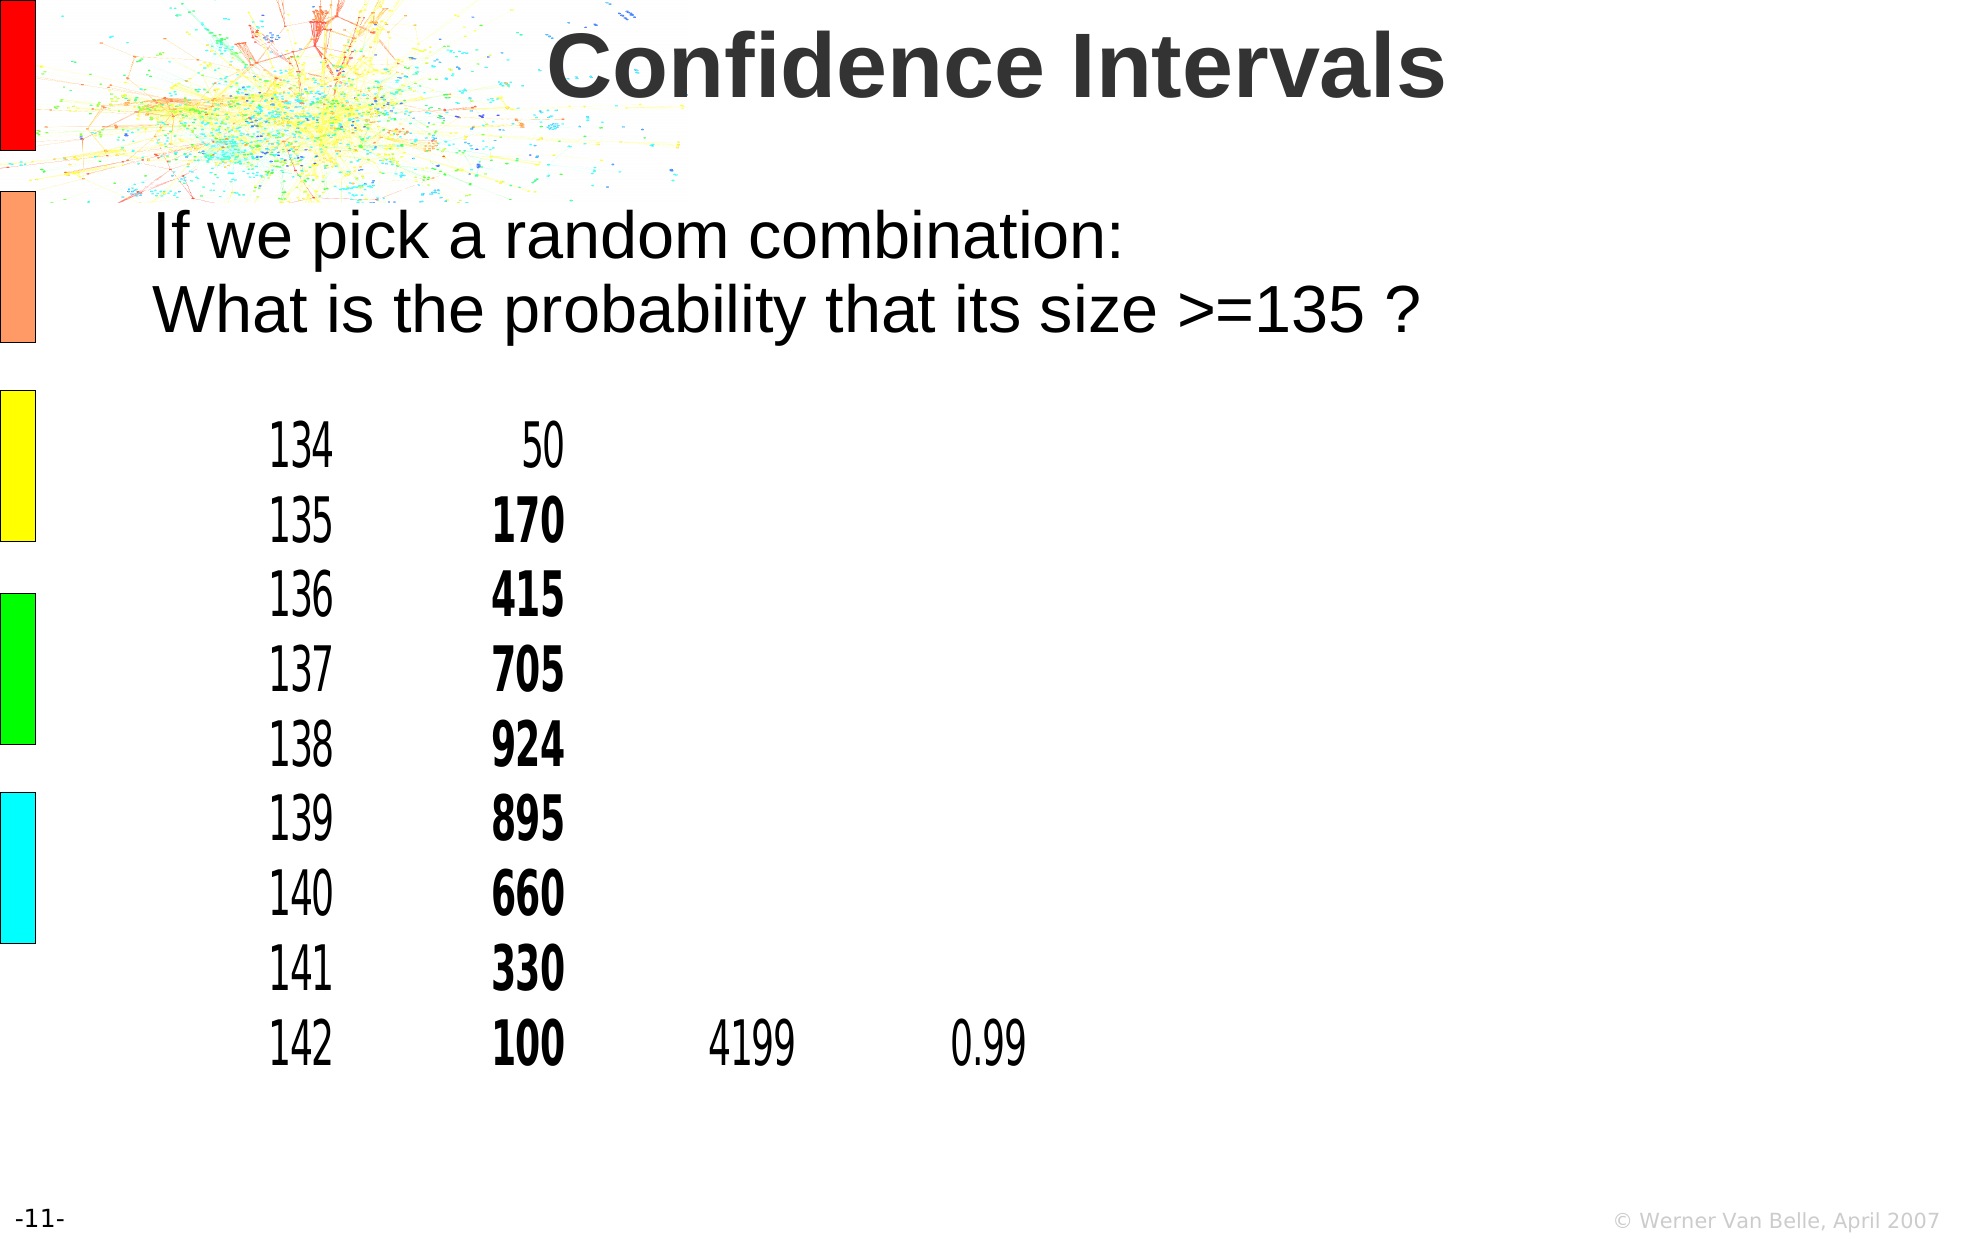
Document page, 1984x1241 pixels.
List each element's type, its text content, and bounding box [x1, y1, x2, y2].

list If we pick a random combination: What is the probability that its size >=135 ? [134, 197, 1935, 1152]
chart [106, 412, 1265, 1168]
title Confidence Intervals [150, 7, 1845, 125]
